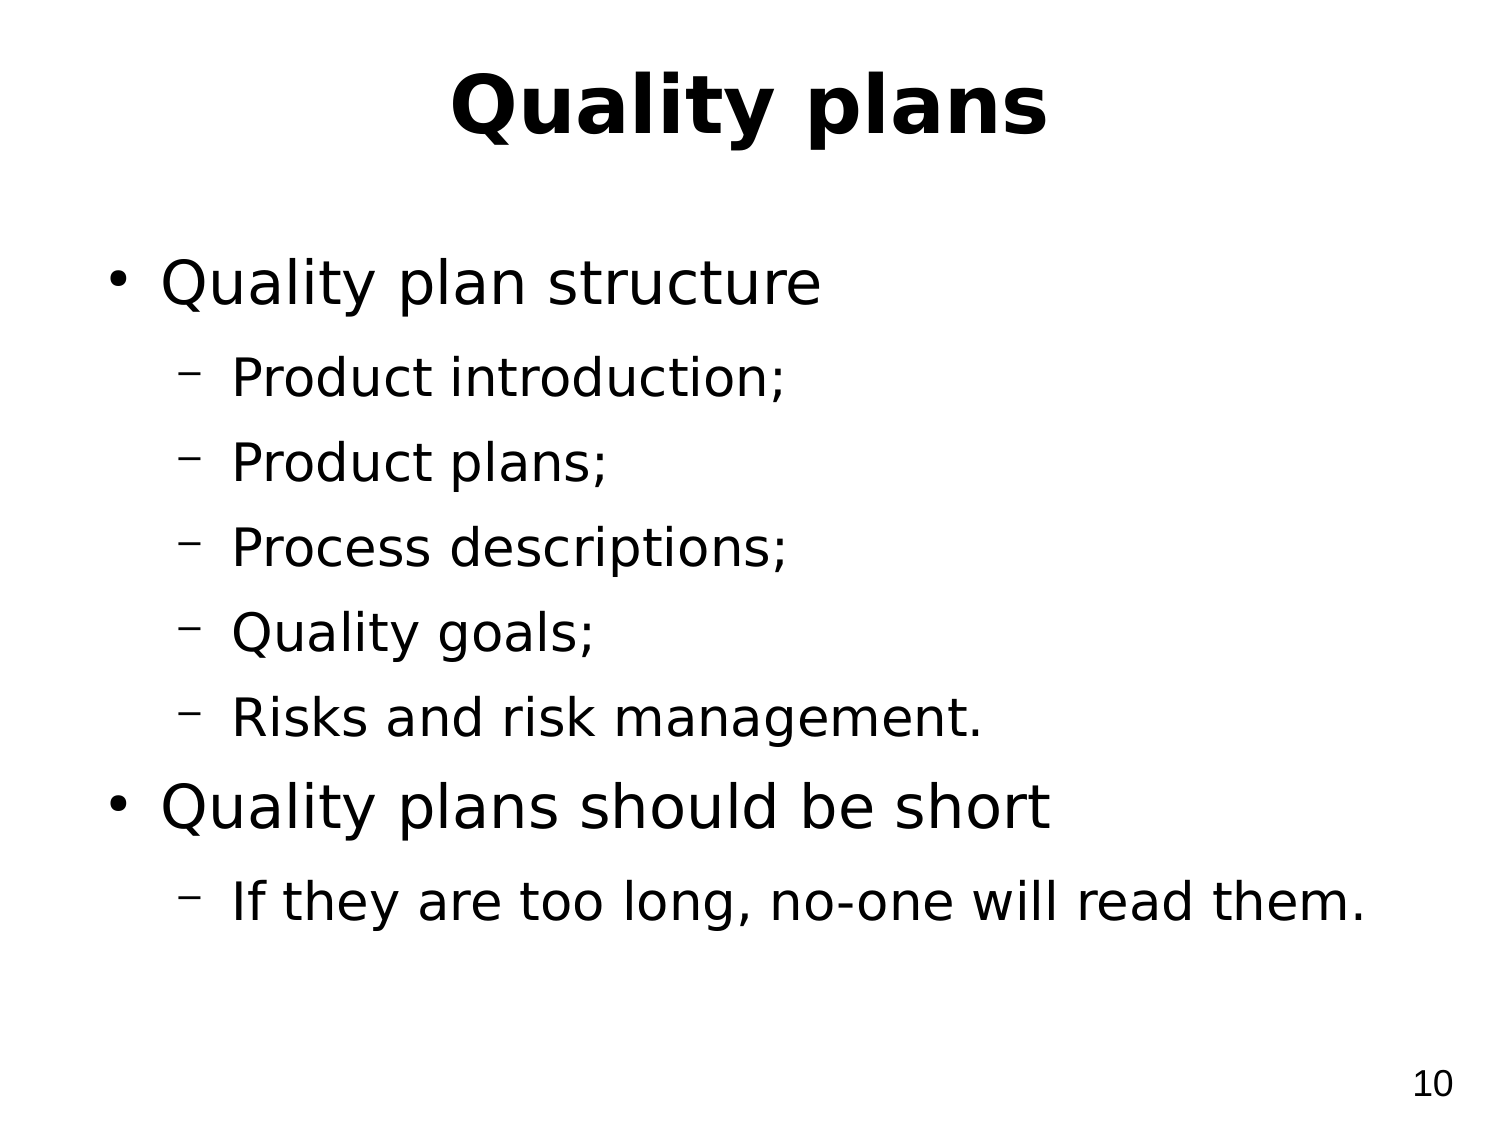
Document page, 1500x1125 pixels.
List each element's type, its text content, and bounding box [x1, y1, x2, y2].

list Quality plan structure Product introduction; Product plans; Process descriptions; Quality goals; Risks and risk management. Quality plans should be short If they are too long, no-one will read them. [75, 236, 1425, 1093]
title Quality plans [75, 44, 1425, 177]
